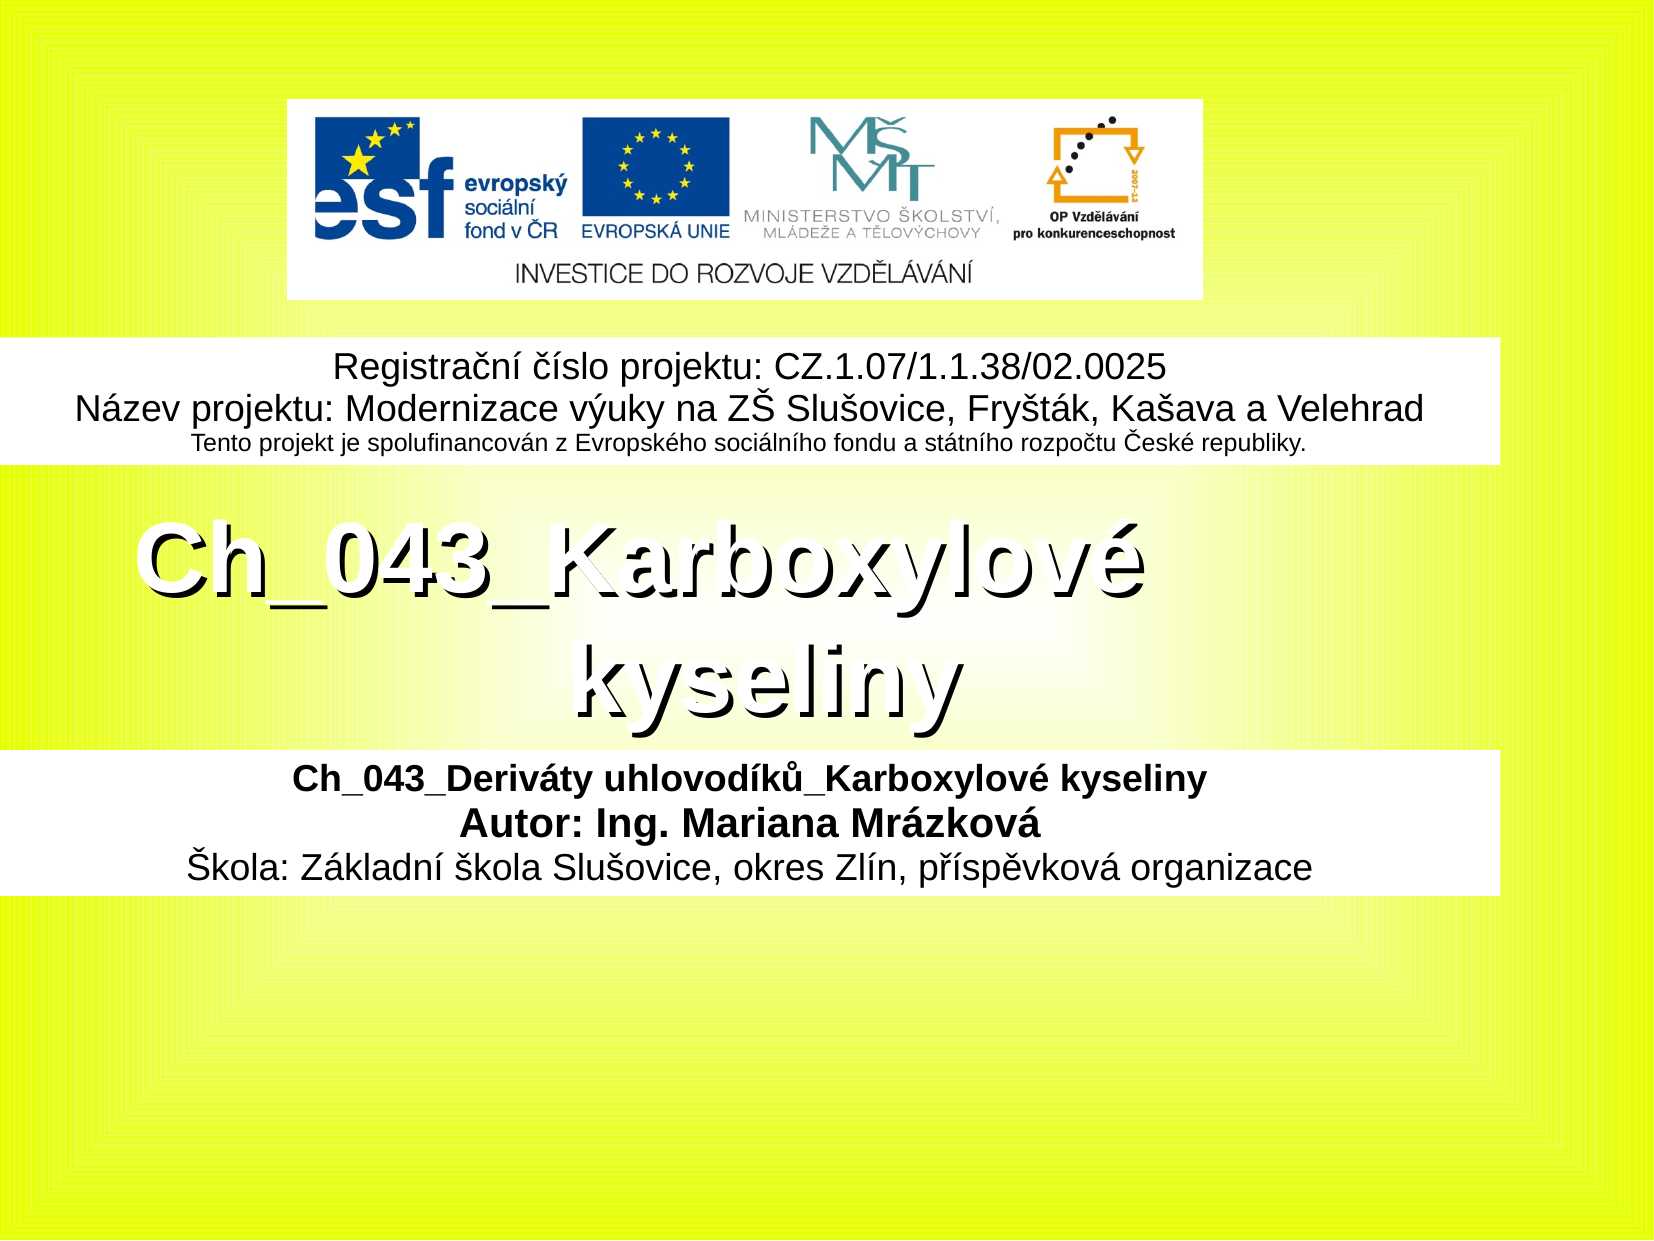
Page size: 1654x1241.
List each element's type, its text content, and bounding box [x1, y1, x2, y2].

text_box Ch_043_Deriváty uhlovodíků_Karboxylové kyseliny Autor: Ing. Mariana Mrázková Škola: Základní škola Slušovice, okres Zlín, příspěvková organizace [0, 750, 1501, 896]
text_box Registrační číslo projektu: CZ.1.07/1.1.38/02.0025 Název projektu: Modernizace výuky na ZŠ Slušovice, Fryšták, Kašava a Velehrad Tento projekt je spolufinancován z Evropského sociálního fondu a státního rozpočtu České republiky. [0, 337, 1501, 465]
picture [287, 99, 1203, 300]
title Ch_043_Karboxylové kyseliny [112, 484, 1388, 741]
